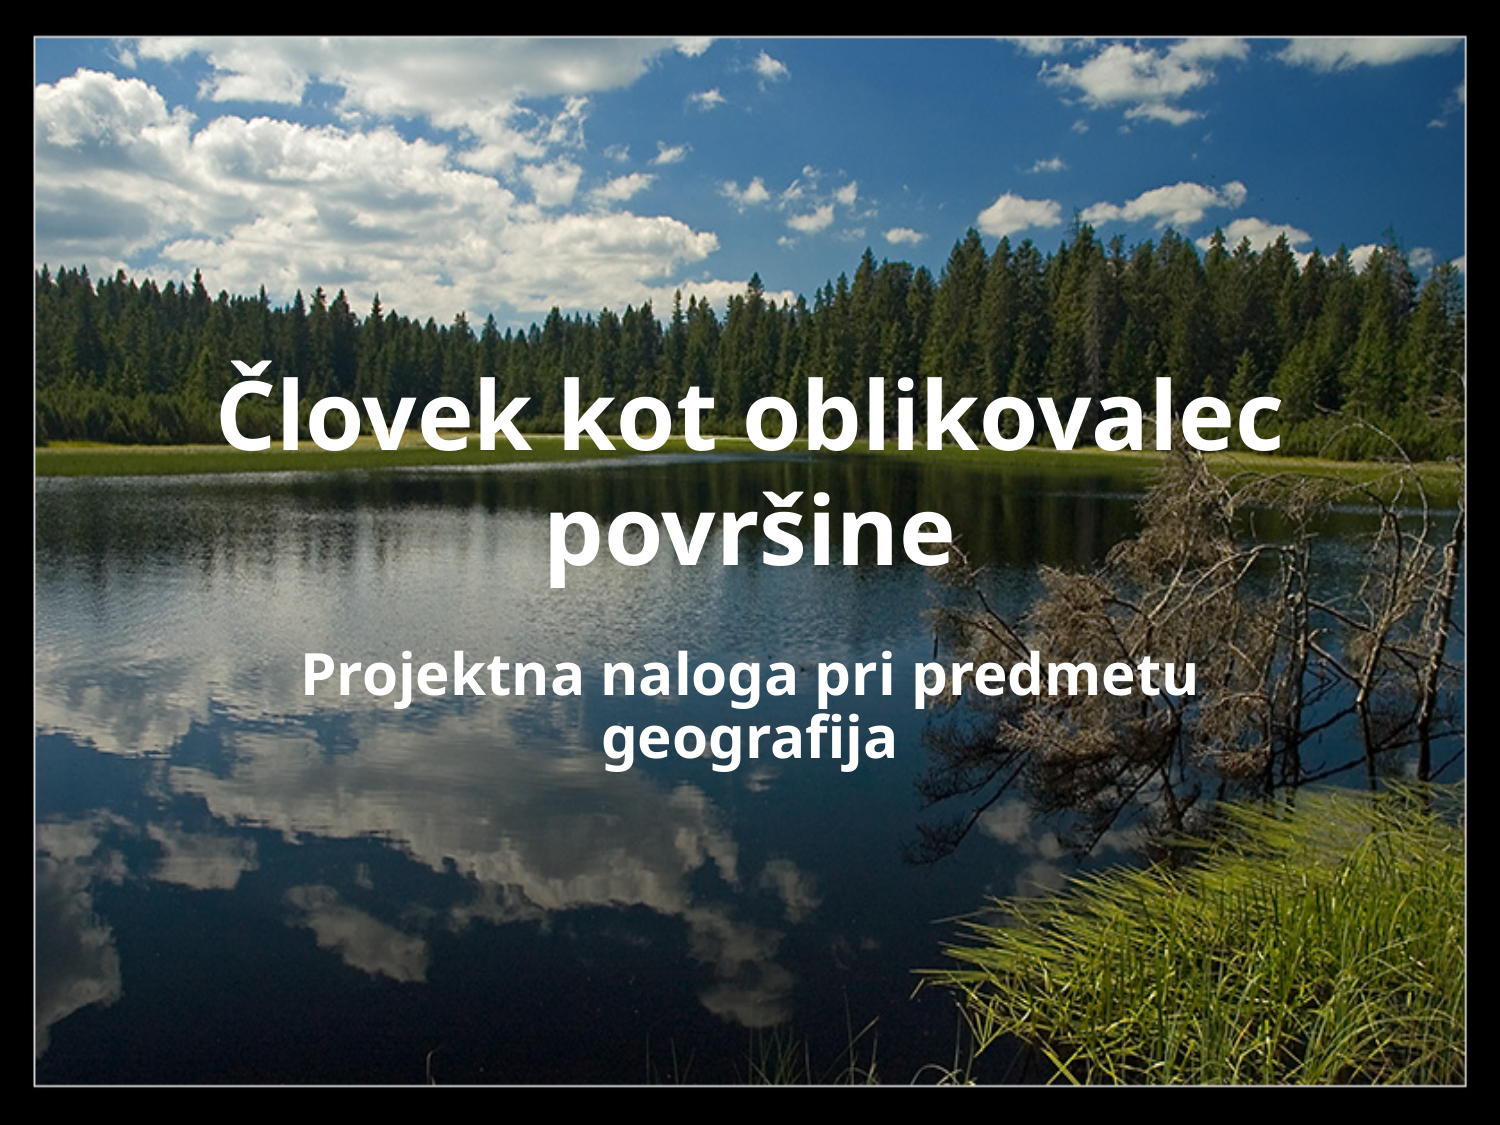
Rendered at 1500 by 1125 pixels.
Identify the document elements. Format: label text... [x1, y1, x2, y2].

subtitle Projektna naloga pri predmetu geografija [225, 637, 1275, 925]
picture [0, 0, 1500, 1125]
title Človek kot oblikovalec površine [112, 349, 1388, 591]
